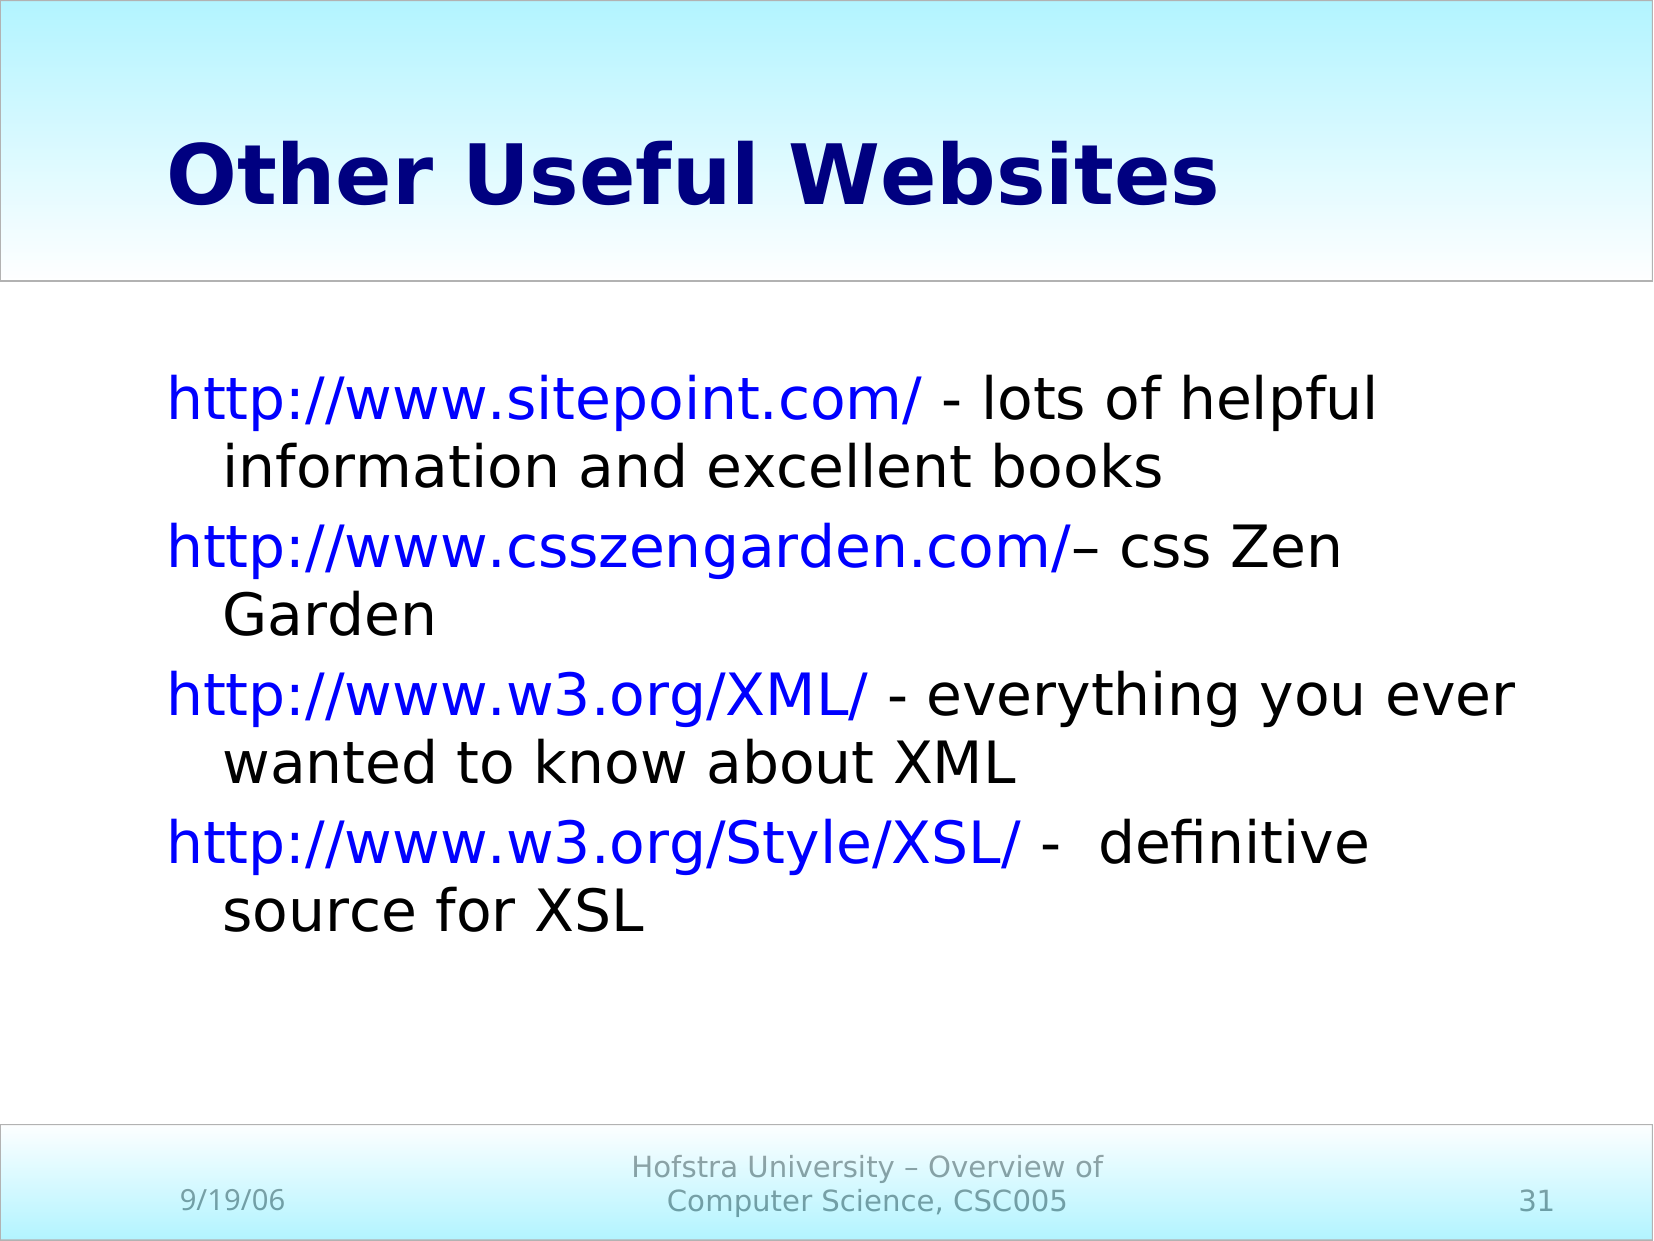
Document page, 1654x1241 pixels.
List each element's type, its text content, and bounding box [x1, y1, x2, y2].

title Other Useful Websites [151, 75, 1557, 276]
list http://www.sitepoint.com/ - lots of helpful information and excellent books http://www.csszengarden.com/– css Zen Garden http://www.w3.org/XML/ - everything you ever wanted to know about XML http://www.w3.org/Style/XSL/ - definitive source for XSL [151, 358, 1557, 1096]
